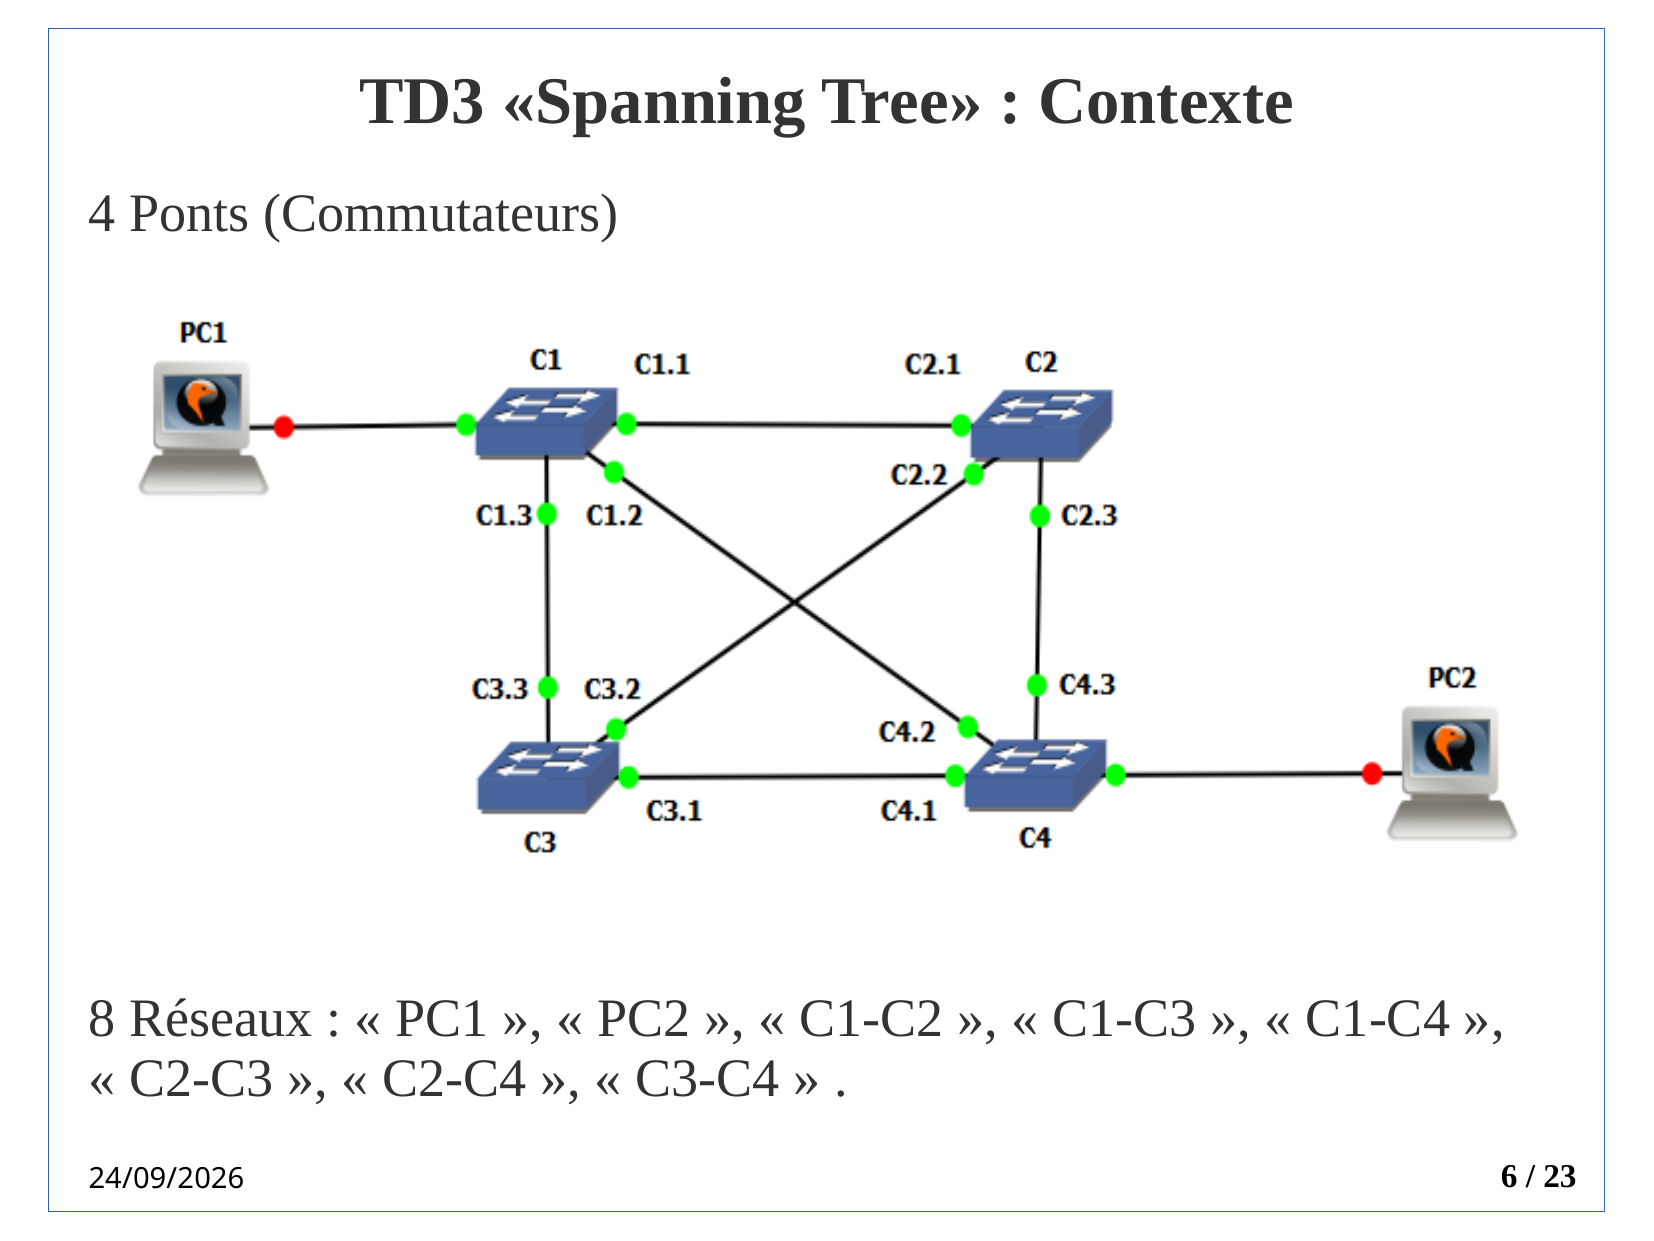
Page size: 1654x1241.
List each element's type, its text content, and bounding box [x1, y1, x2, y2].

list 4 Ponts (Commutateurs) 8 Réseaux : « PC1 », « PC2 », « C1-C2 », « C1-C3 », « C1-C4 », « C2-C3 », « C2-C4 », « C3-C4 » . [88, 183, 1565, 1123]
picture [114, 289, 1539, 916]
title TD3 «Spanning Tree» : Contexte [88, 61, 1565, 142]
